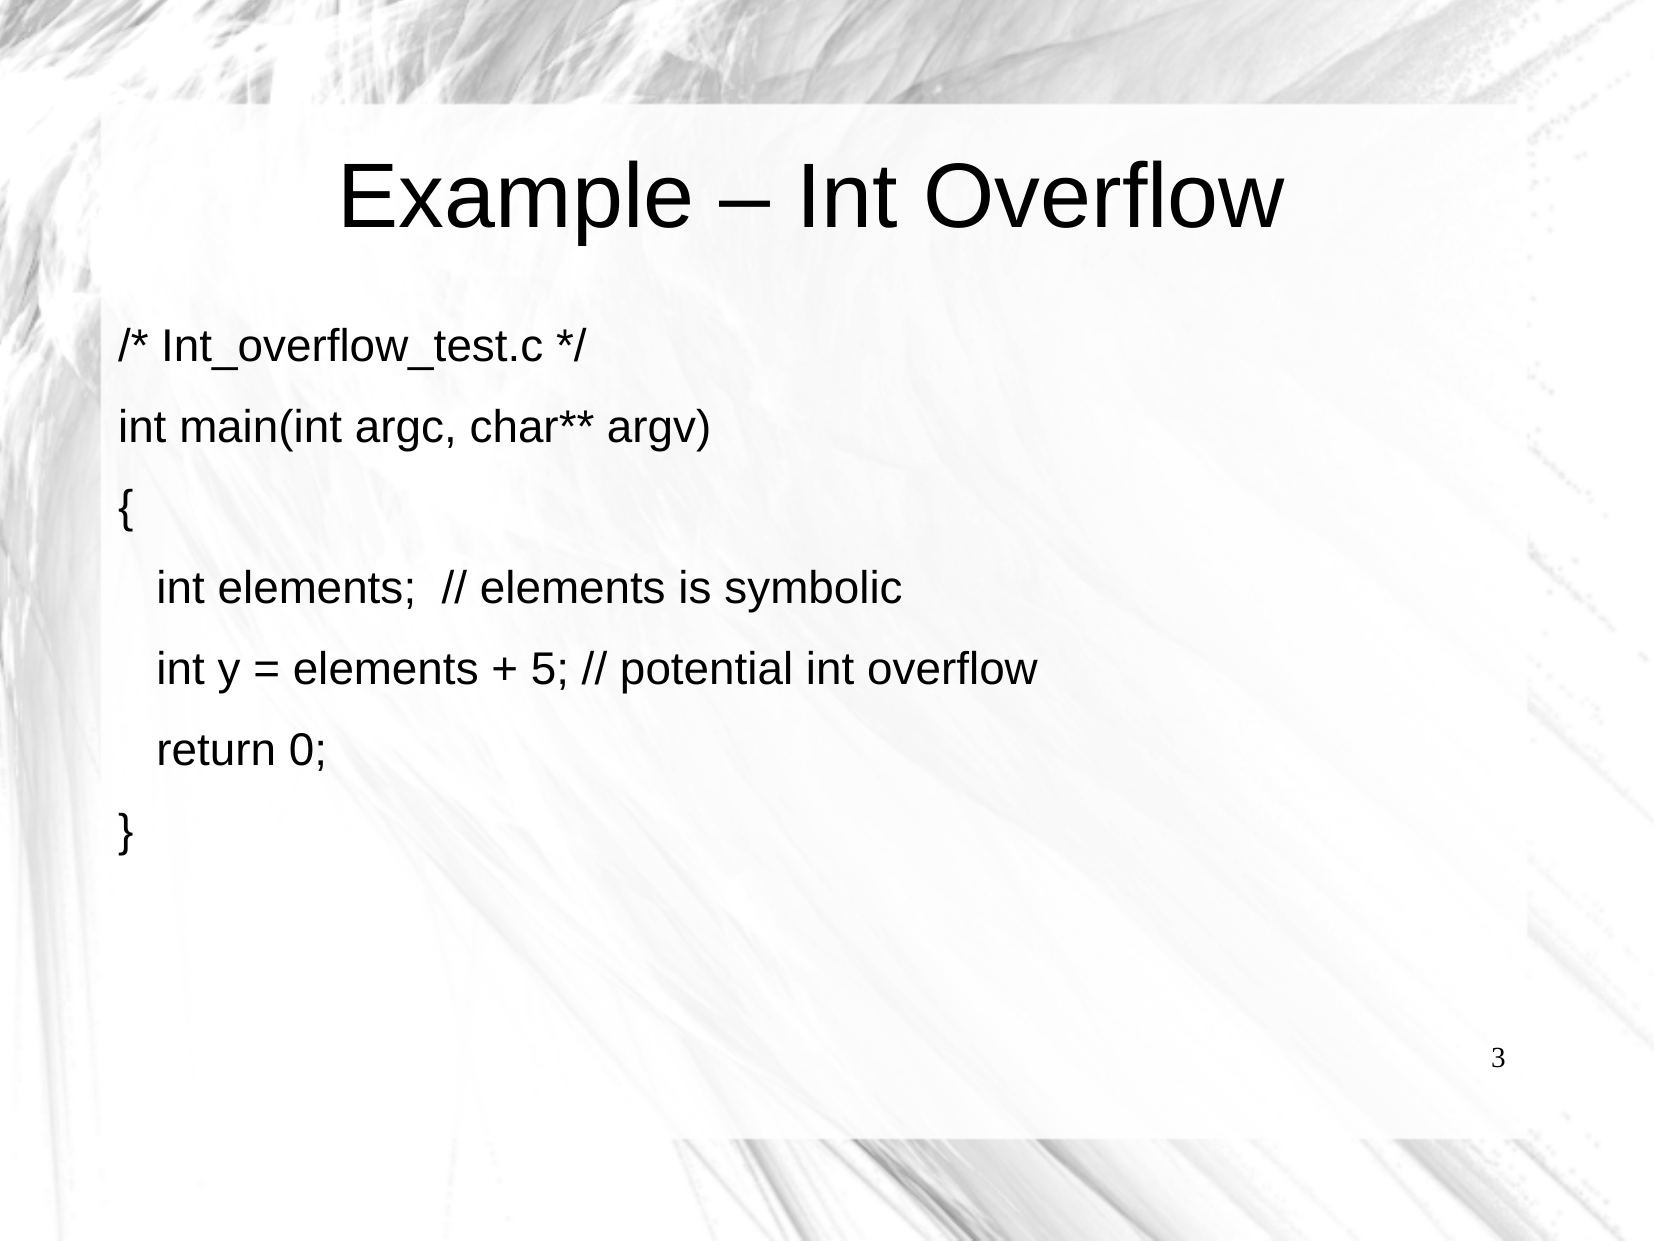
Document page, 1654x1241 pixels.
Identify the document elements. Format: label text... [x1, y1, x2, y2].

picture [0, 0, 1654, 1241]
title Example – Int Overflow [118, 112, 1506, 281]
list /* Int_overflow_test.c */ int main(int argc, char** argv) { int elements; // elements is symbolic int y = elements + 5; // potential int overflow return 0; } [118, 319, 1571, 1039]
